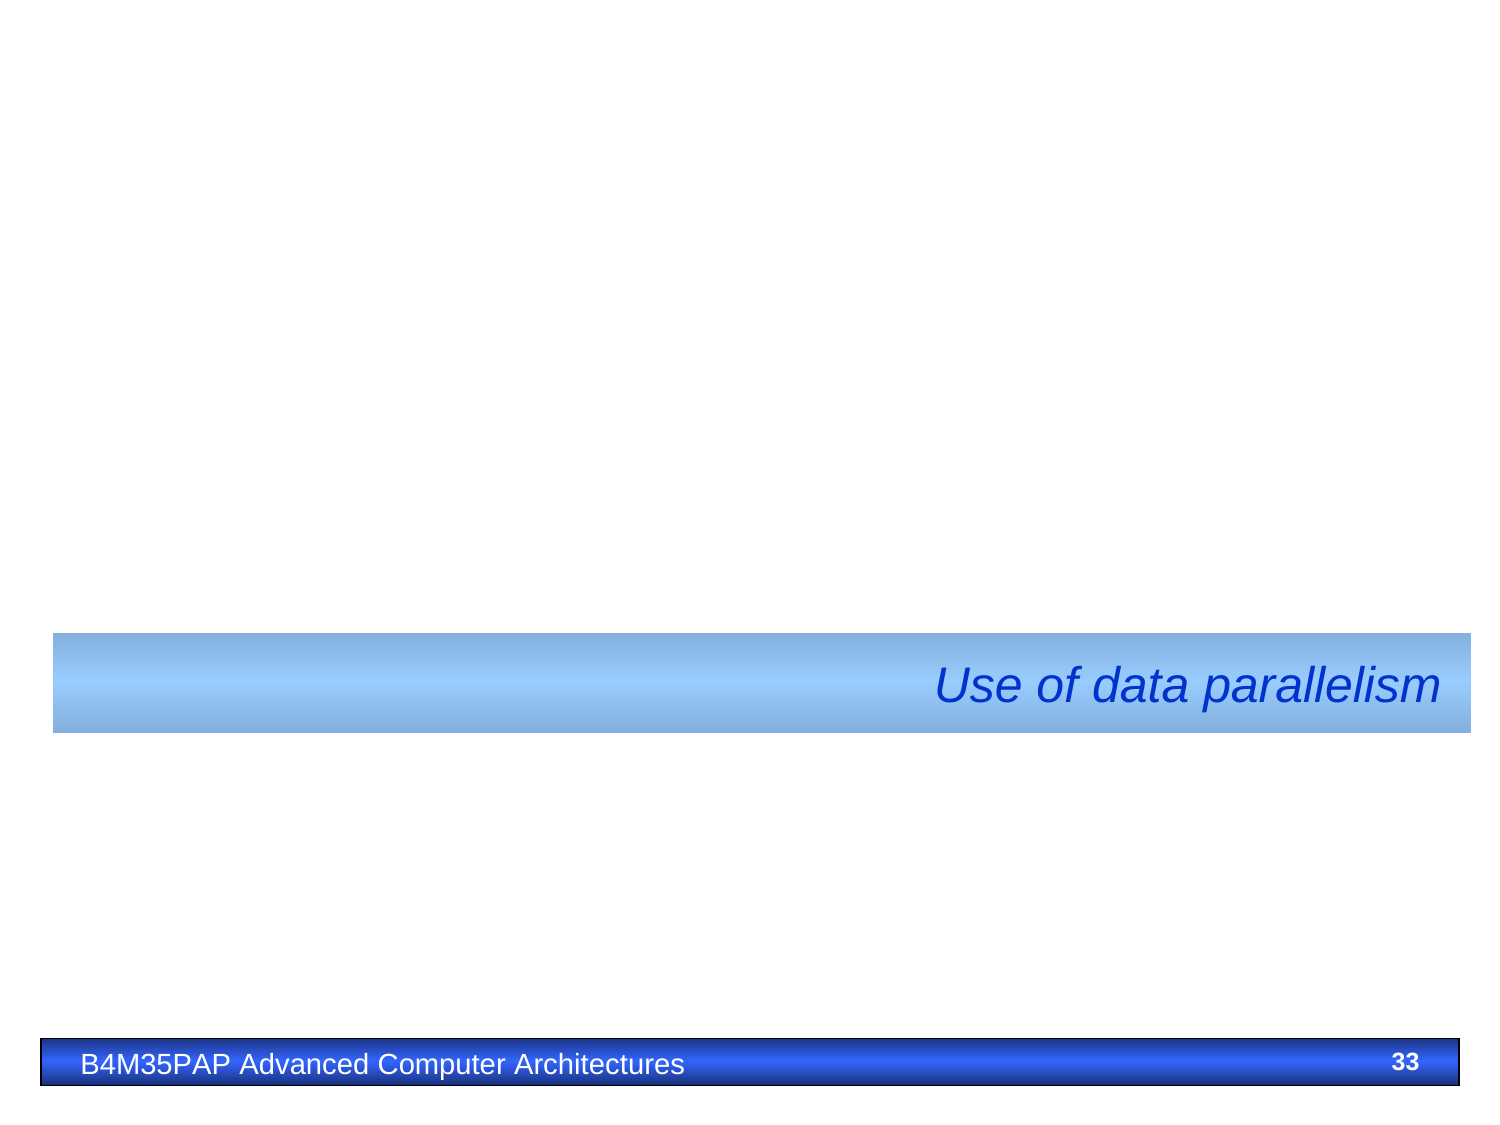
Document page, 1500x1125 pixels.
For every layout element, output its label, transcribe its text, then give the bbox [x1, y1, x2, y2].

title Use of data parallelism [53, 633, 1471, 733]
